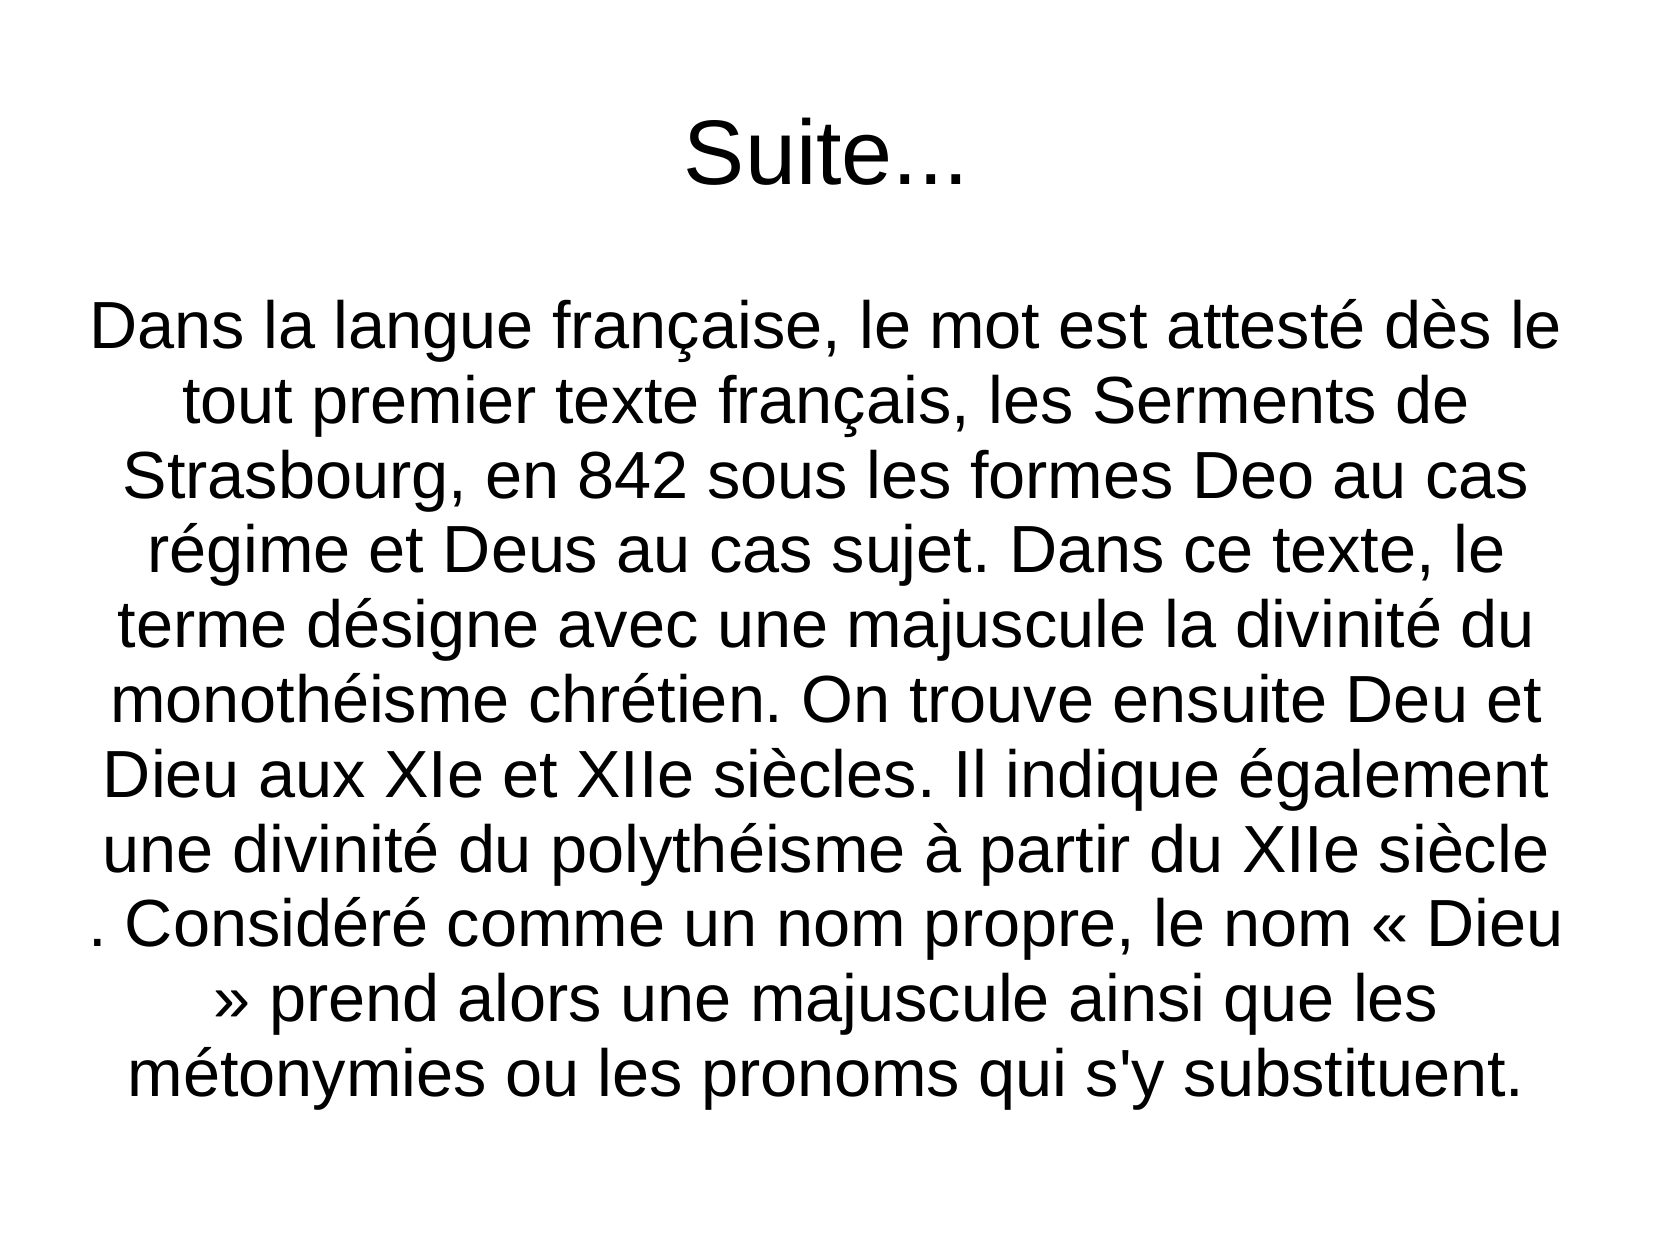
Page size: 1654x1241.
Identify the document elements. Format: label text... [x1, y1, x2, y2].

title Suite... [82, 56, 1571, 250]
subtitle Dans la langue française, le mot est attesté dès le tout premier texte français, les Serments de Strasbourg, en 842 sous les formes Deo au cas régime et Deus au cas sujet. Dans ce texte, le terme désigne avec une majuscule la divinité du monothéisme chrétien. On trouve ensuite Deu et Dieu aux XIe et XIIe siècles. Il indique également une divinité du polythéisme à partir du XIIe siècle . Considéré comme un nom propre, le nom « Dieu » prend alors une majuscule ainsi que les métonymies ou les pronoms qui s'y substituent. [82, 288, 1571, 1111]
